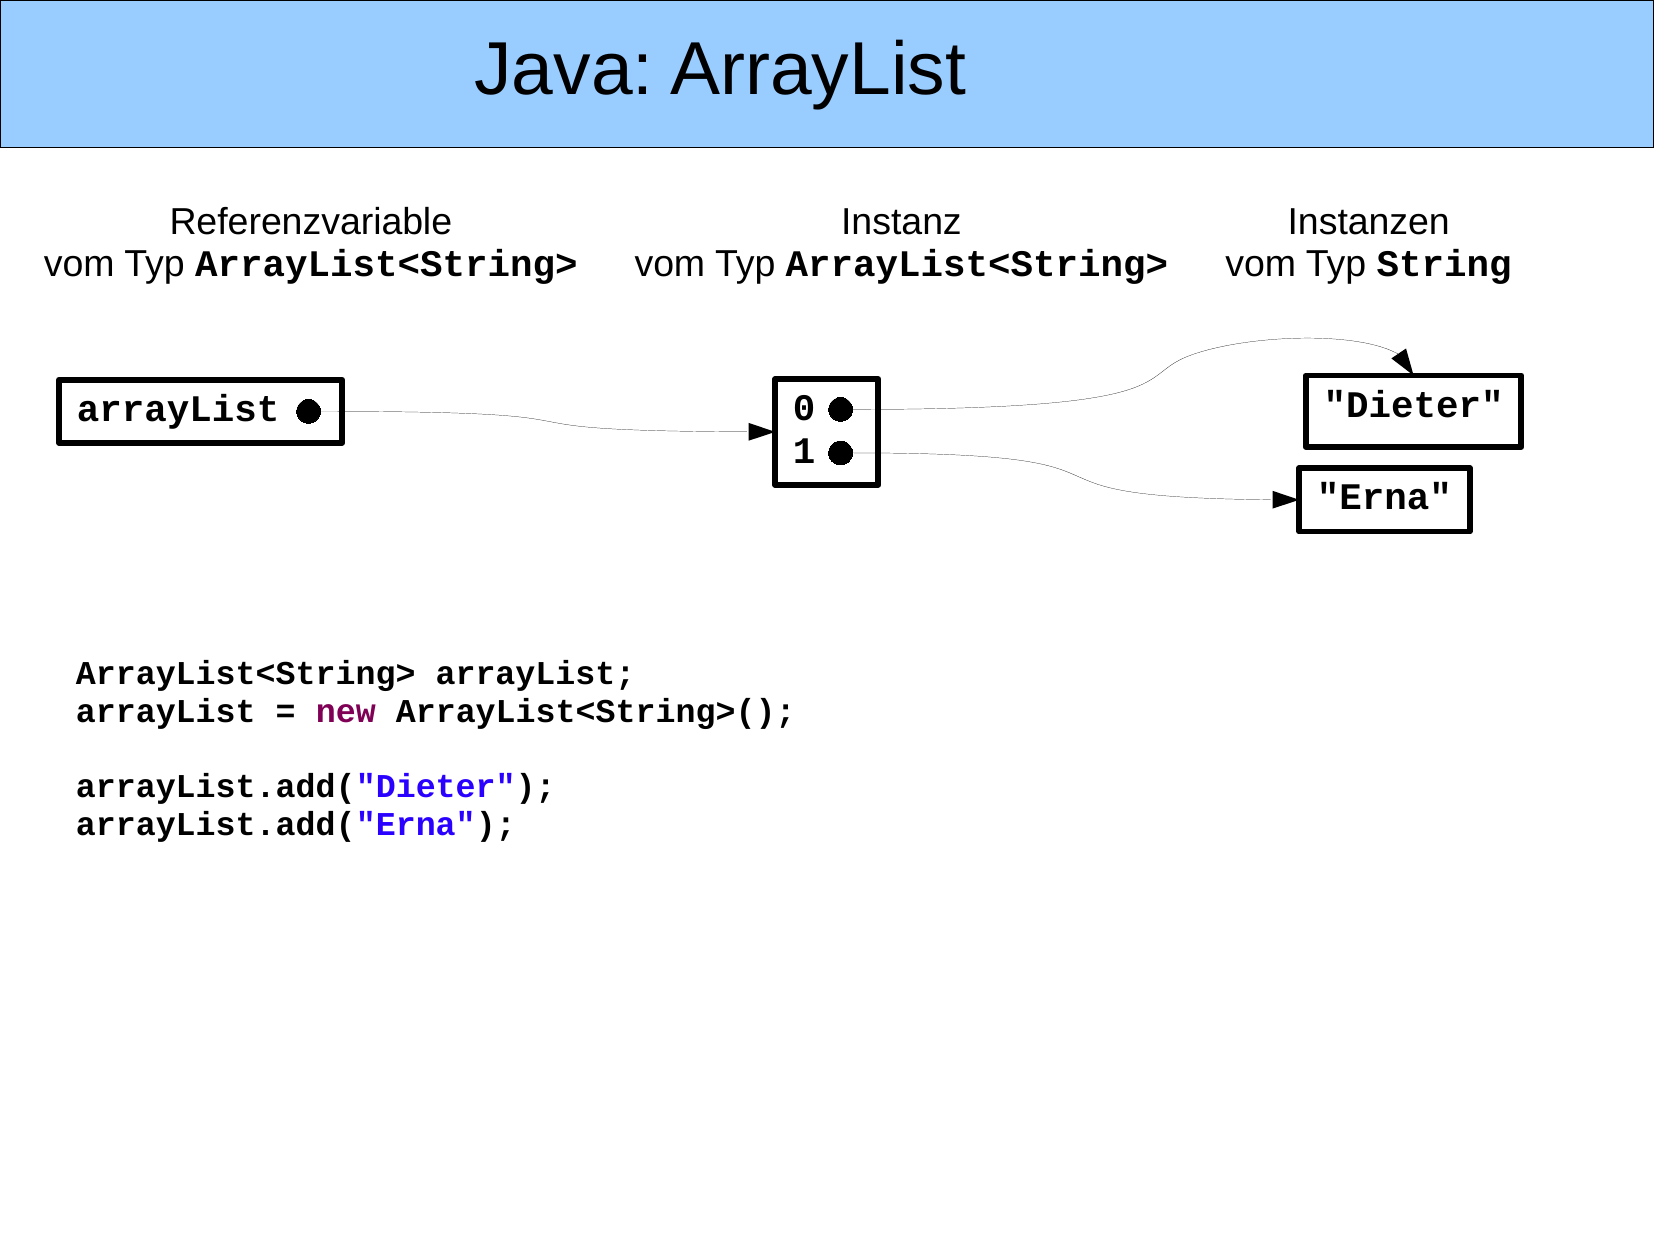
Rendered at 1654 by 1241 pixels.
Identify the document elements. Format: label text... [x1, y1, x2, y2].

text_box Java: ArrayList [459, 19, 982, 119]
text_box [828, 441, 853, 465]
text_box "Dieter" [1305, 375, 1522, 447]
text_box Referenzvariable vom Typ ArrayList<String> [29, 193, 591, 296]
text_box Instanzen vom Typ String [1210, 193, 1527, 296]
text_box "Erna" [1299, 468, 1470, 532]
text_box [828, 397, 853, 422]
text_box arrayList [59, 379, 343, 443]
text_box [296, 399, 321, 424]
text_box 0 1 [775, 379, 879, 485]
text_box [0, 0, 1654, 148]
text_box ArrayList<String> arrayList; arrayList = new ArrayList<String>(); arrayList.add("Dieter"); arrayList.add("Erna"); [61, 649, 1131, 975]
text_box Instanz vom Typ ArrayList<String> [619, 193, 1182, 296]
